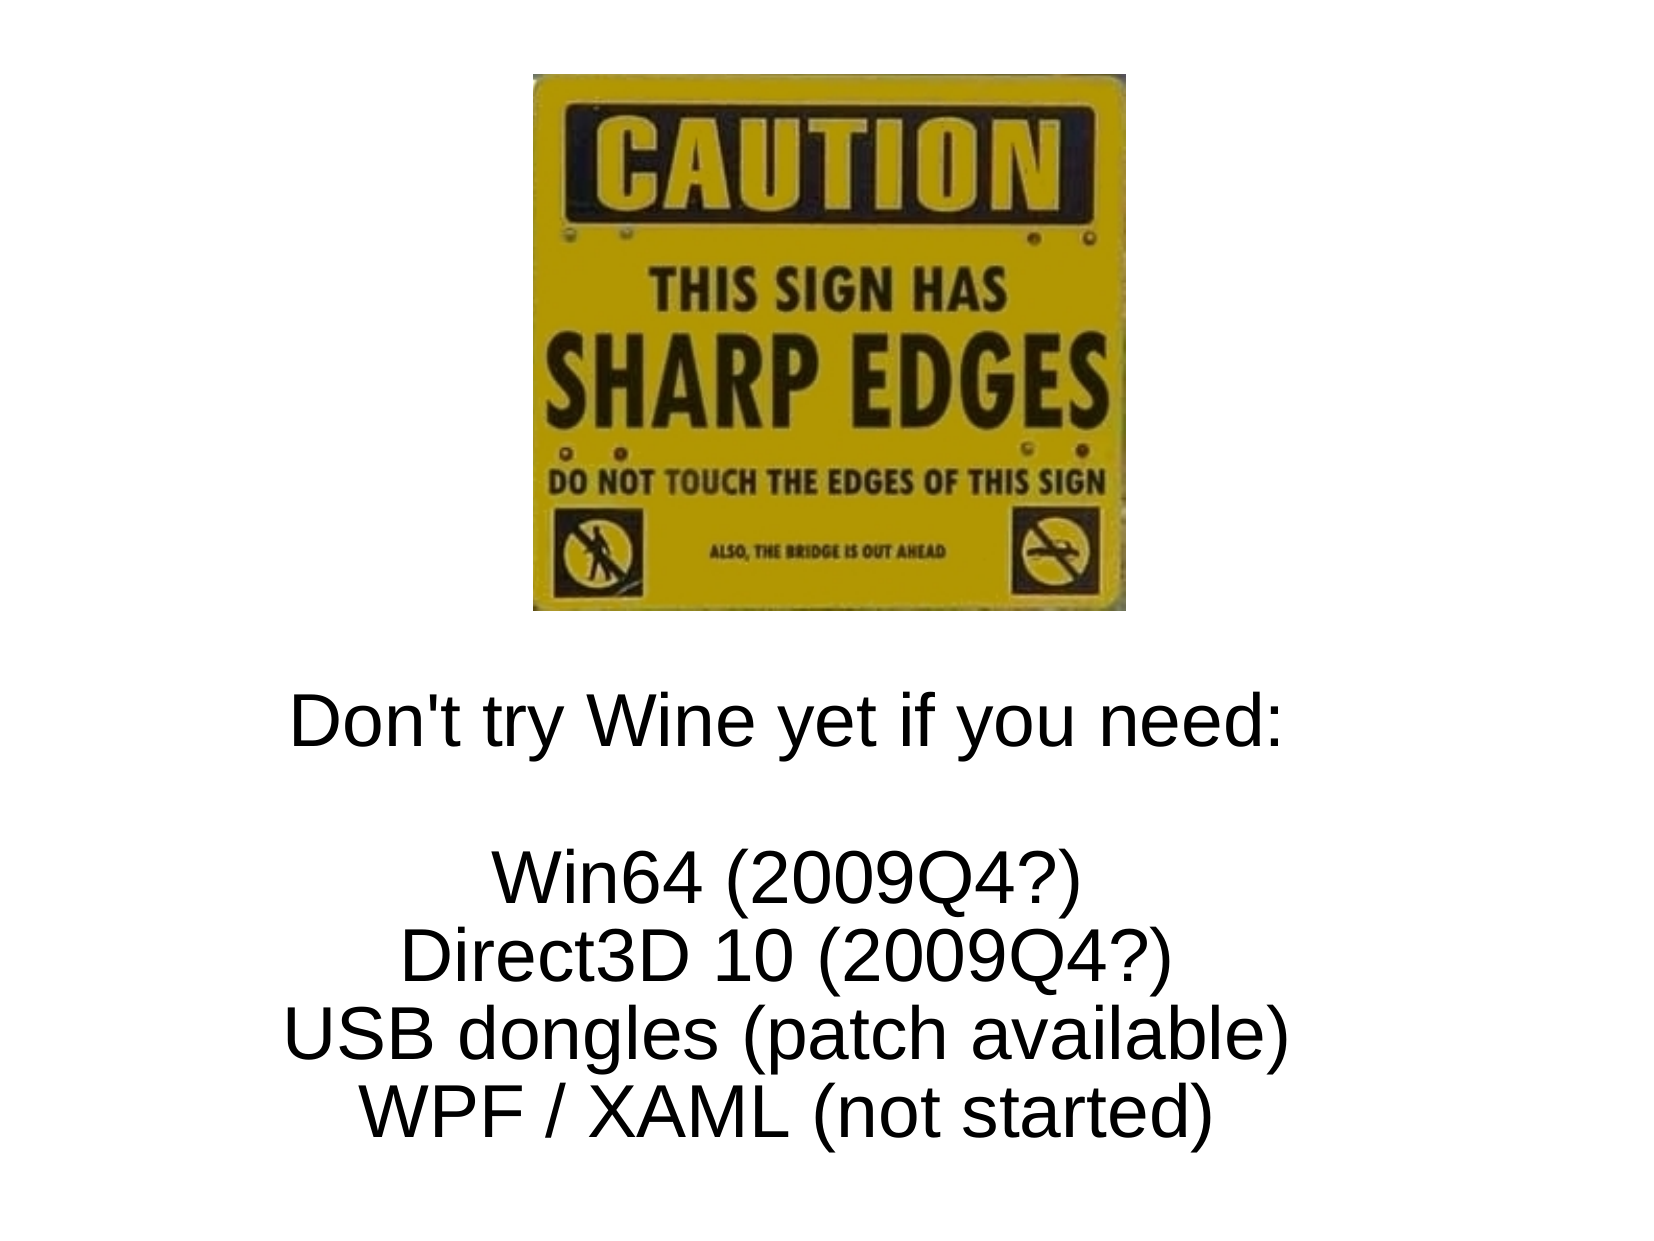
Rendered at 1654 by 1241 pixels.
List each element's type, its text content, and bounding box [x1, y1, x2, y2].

picture [533, 74, 1126, 611]
title Don't try Wine yet if you need: Win64 (2009Q4?) Direct3D 10 (2009Q4?) USB dongles (patch available) WPF / XAML (not started) [75, 637, 1501, 1201]
